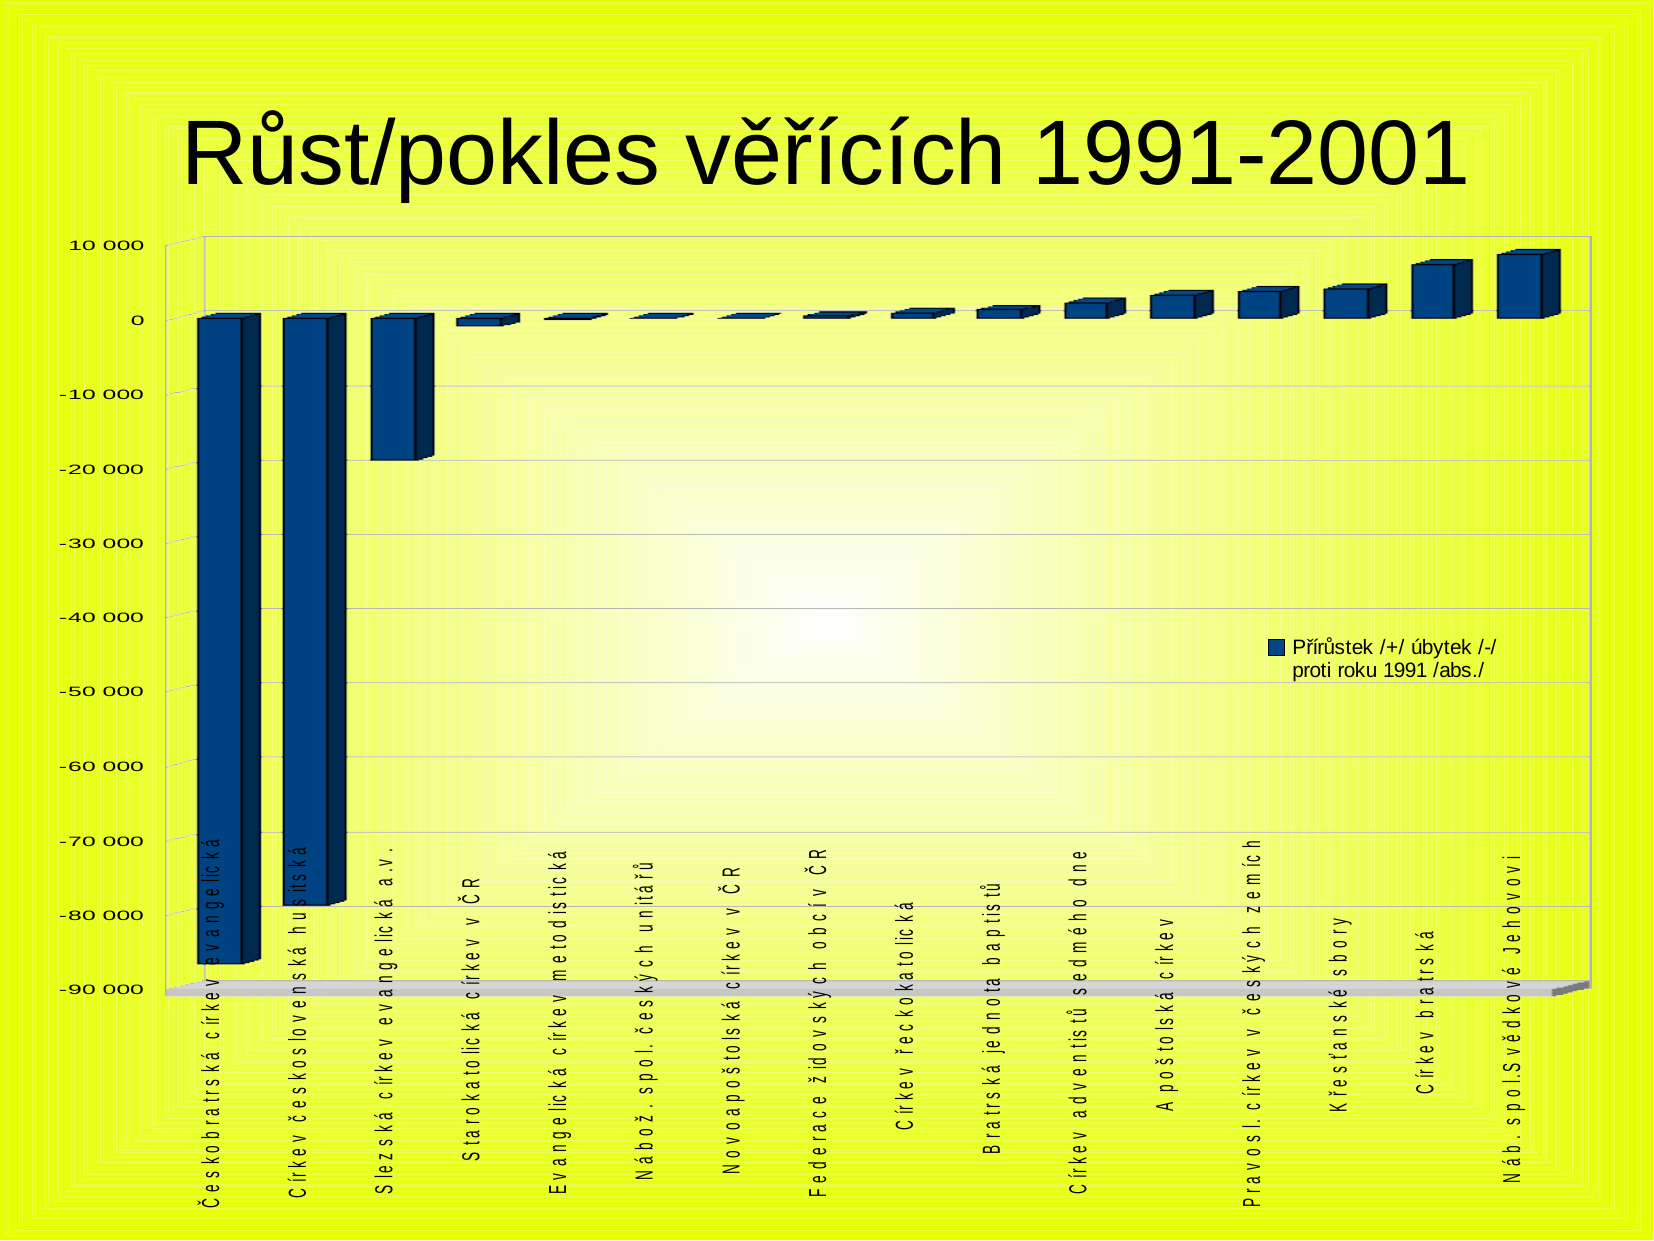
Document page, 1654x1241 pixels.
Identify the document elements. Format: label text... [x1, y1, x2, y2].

picture [59, 236, 1595, 1211]
title Růst/pokles věřících 1991-2001 [82, 49, 1571, 236]
